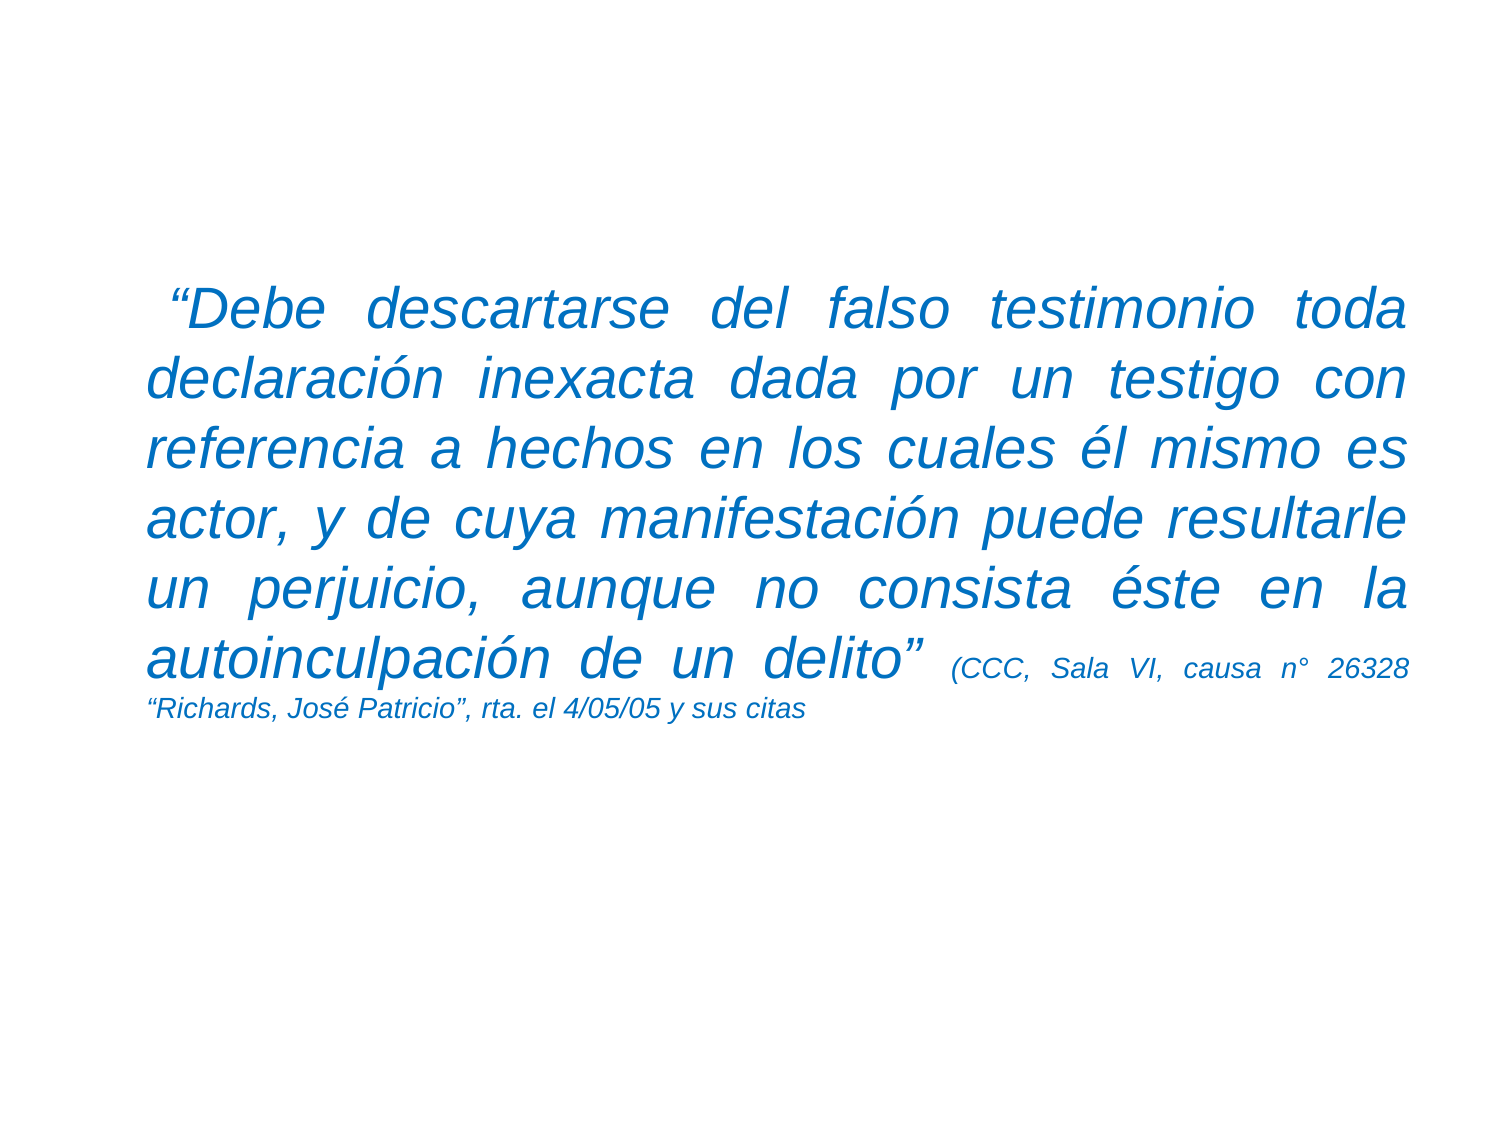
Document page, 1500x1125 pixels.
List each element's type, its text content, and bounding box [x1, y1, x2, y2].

list “Debe descartarse del falso testimonio toda declaración inexacta dada por un testigo con referencia a hechos en los cuales él mismo es actor, y de cuya manifestación puede resultarle un perjuicio, aunque no consista éste en la autoinculpación de un delito” (CCC, Sala VI, causa n° 26328 “Richards, José Patricio”, rta. el 4/05/05 y sus citas). [75, 262, 1426, 1006]
